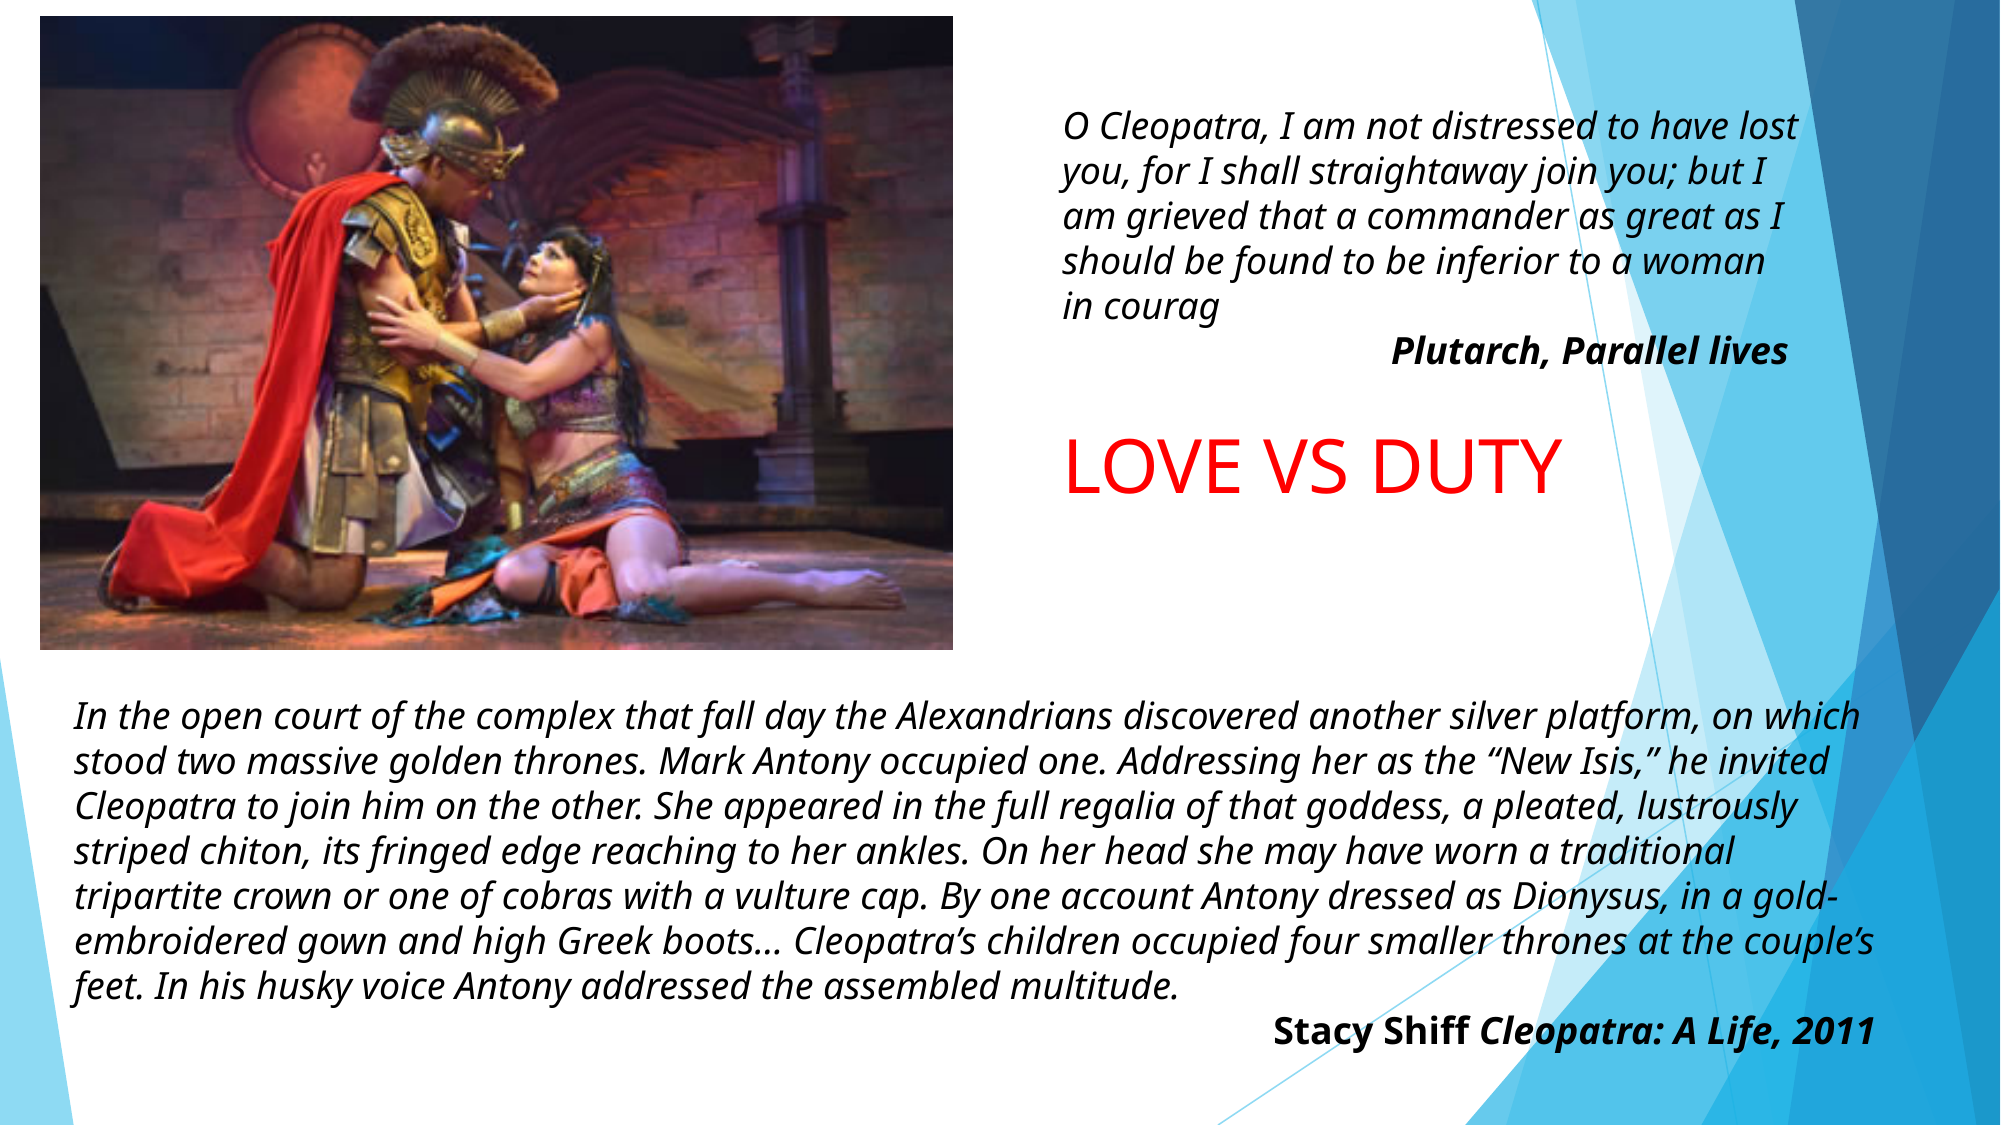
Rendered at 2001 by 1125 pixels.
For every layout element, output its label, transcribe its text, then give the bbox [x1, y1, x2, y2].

text_box LOVE VS DUTY [1047, 411, 1750, 518]
text_box In the open court of the complex that fall day the Alexandrians discovered another silver platform, on which stood two massive golden thrones. Mark Antony occupied one. Addressing her as the “New Isis,” he invited Cleopatra to join him on the other. She appeared in the full regalia of that goddess, a pleated, lustrously striped chiton, its fringed edge reaching to her ankles. On her head she may have worn a traditional tripartite crown or one of cobras with a vulture cap. By one account Antony dressed as Dionysus, in a gold-embroidered gown and high Greek boots… Cleopatra’s children occupied four smaller thrones at the couple’s feet. In his husky voice Antony addressed the assembled multitude. Stacy Shiff Cleopatra: A Life, 2011 [59, 684, 1910, 1109]
text_box O Cleopatra, I am not distressed to have lost you, for I shall straightaway join you; but I am grieved that a commander as great as I should be found to be inferior to a woman in courag Plutarch, Parallel lives [1047, 94, 1816, 337]
picture [40, 16, 953, 651]
